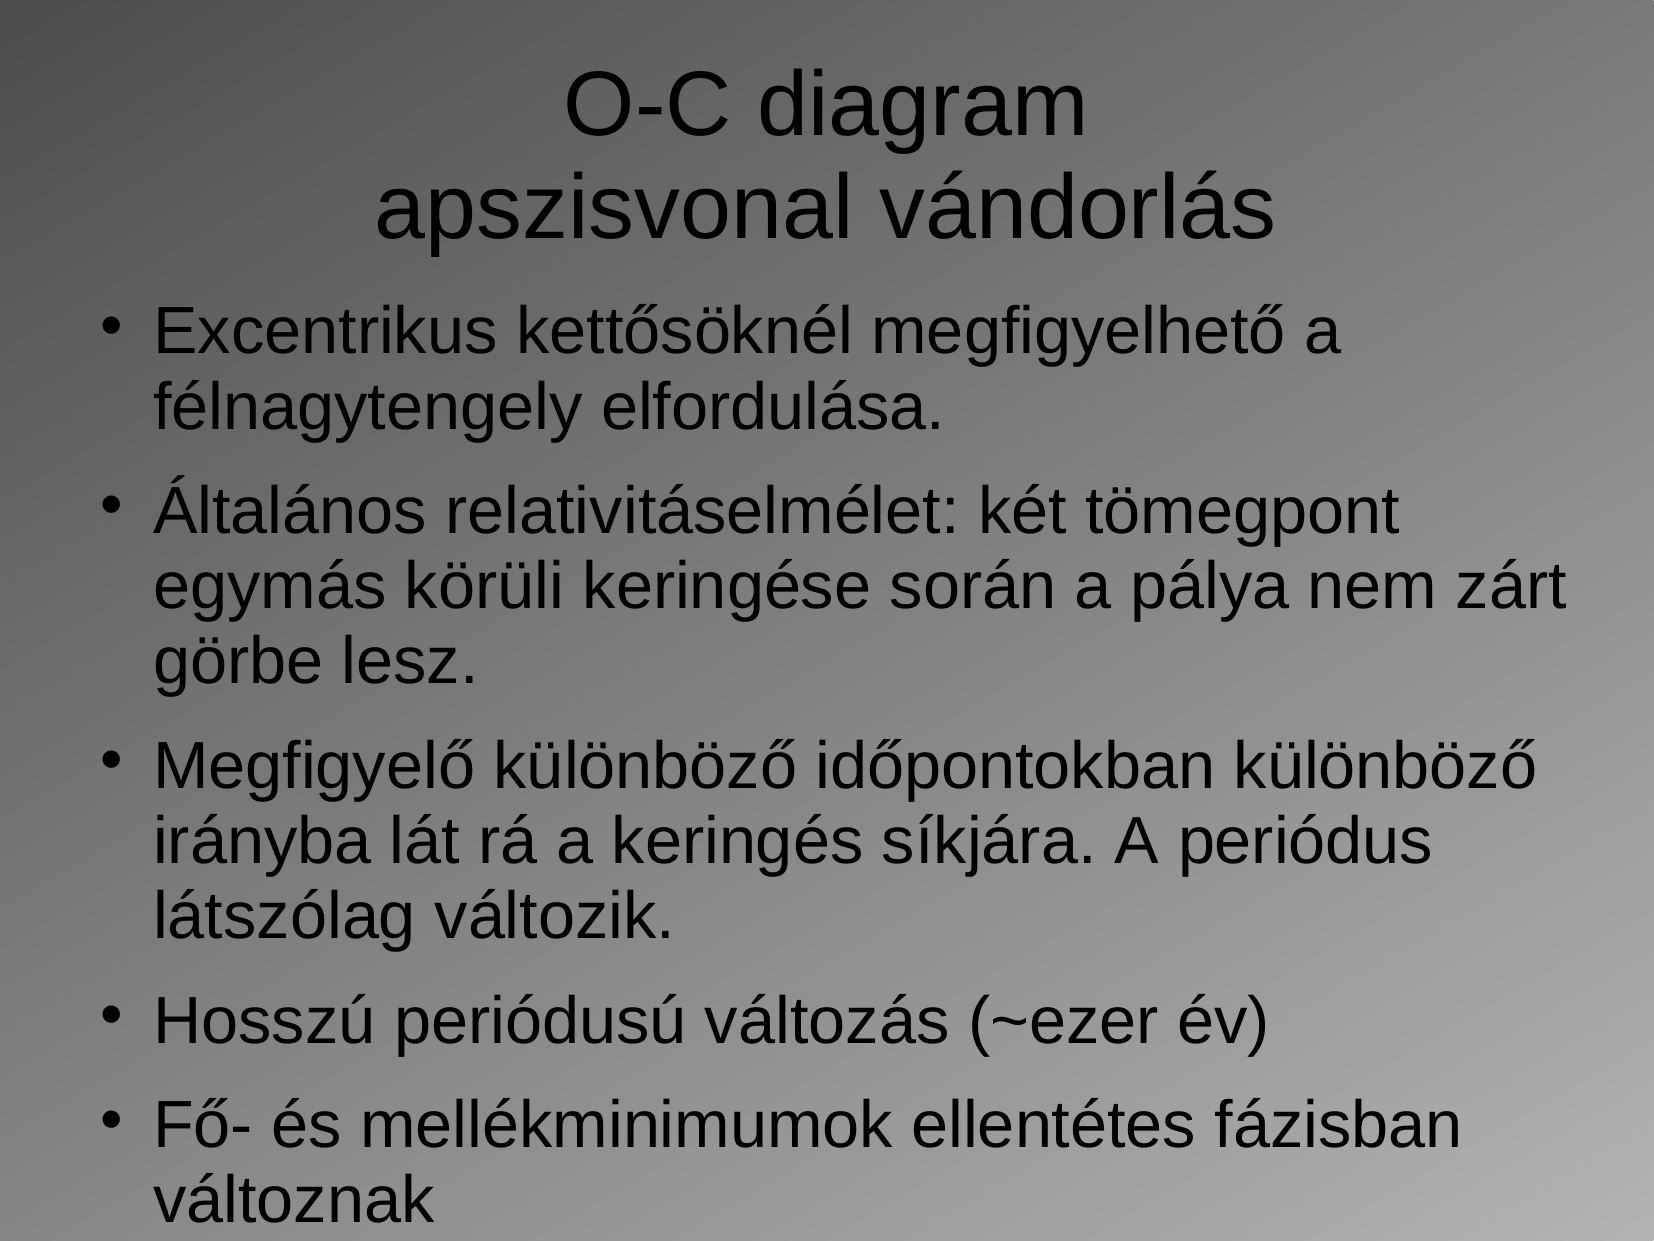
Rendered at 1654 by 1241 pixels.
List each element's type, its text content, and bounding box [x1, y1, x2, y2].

title O-C diagram apszisvonal vándorlás [82, 49, 1571, 257]
list Excentrikus kettősöknél megfigyelhető a félnagytengely elfordulása. Általános relativitáselmélet: két tömegpont egymás körüli keringése során a pálya nem zárt görbe lesz. Megfigyelő különböző időpontokban különböző irányba lát rá a keringés síkjára. A periódus látszólag változik. Hosszú periódusú változás (~ezer év) Fő- és mellékminimumok ellentétes fázisban változnak [82, 290, 1571, 1193]
